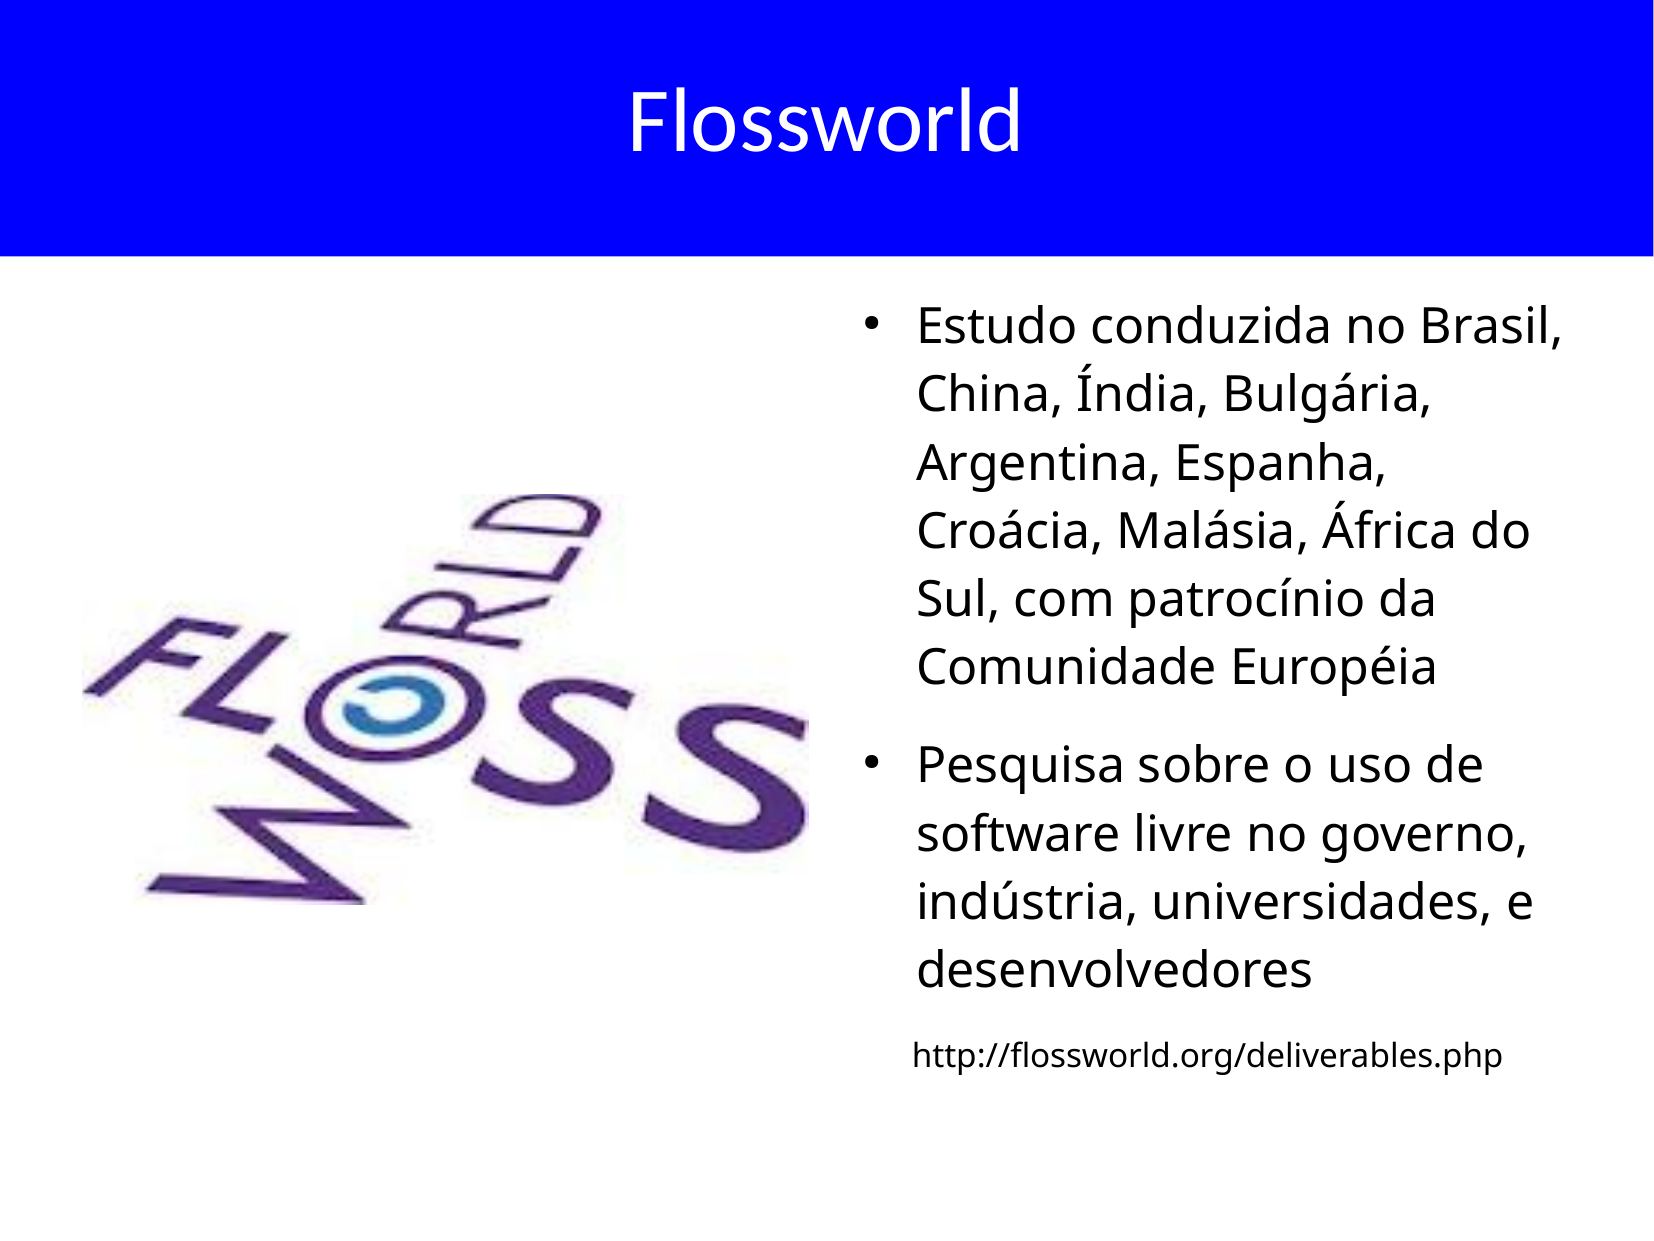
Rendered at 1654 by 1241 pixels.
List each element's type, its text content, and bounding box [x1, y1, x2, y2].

picture [82, 494, 809, 905]
list Estudo conduzida no Brasil, China, Índia, Bulgária, Argentina, Espanha, Croácia, Malásia, África do Sul, com patrocínio da Comunidade Européia Pesquisa sobre o uso de software livre no governo, indústria, universidades, e desenvolvedores http://flossworld.org/deliverables.php [845, 290, 1572, 1109]
title Flossworld [0, 0, 1654, 257]
